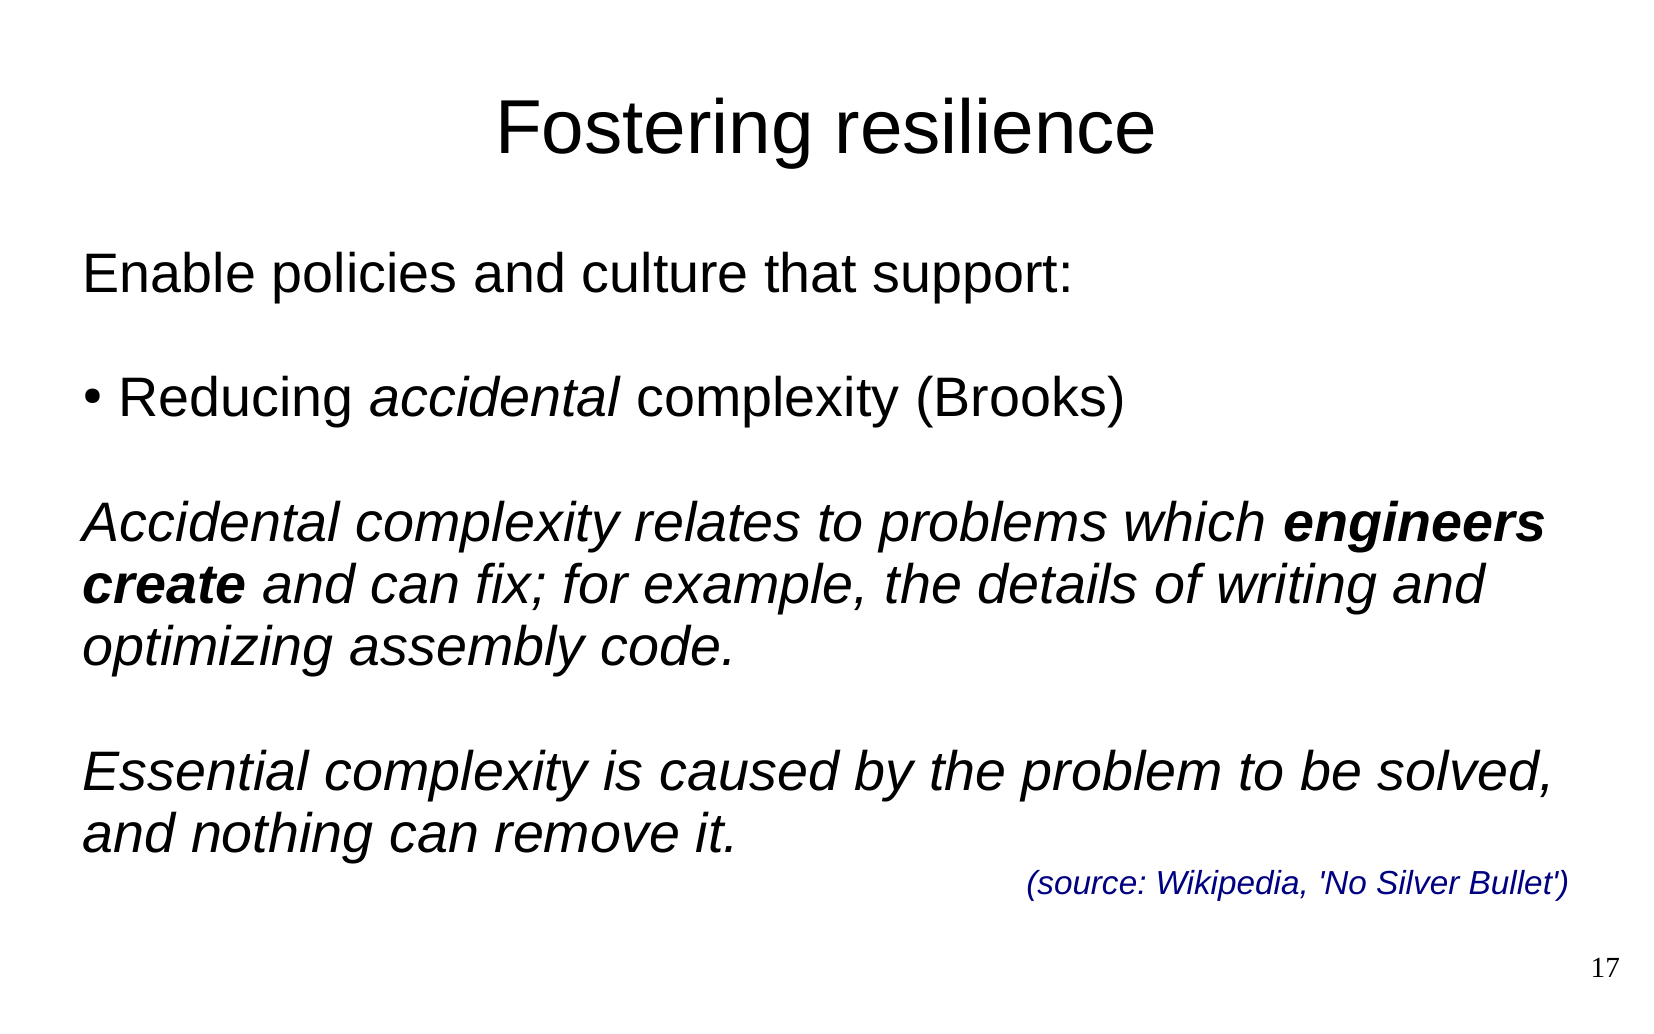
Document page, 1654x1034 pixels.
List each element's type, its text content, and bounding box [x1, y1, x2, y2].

title Fostering resilience [82, 41, 1571, 214]
text_box <number> [1560, 951, 1621, 1023]
subtitle Enable policies and culture that support: Reducing accidental complexity (Brooks) Accidental complexity relates to problems which engineers create and can fix; for example, the details of writing and optimizing assembly code. Essential complexity is caused by the problem to be solved, and nothing can remove it. (source: Wikipedia, 'No Silver Bullet') [82, 241, 1571, 939]
